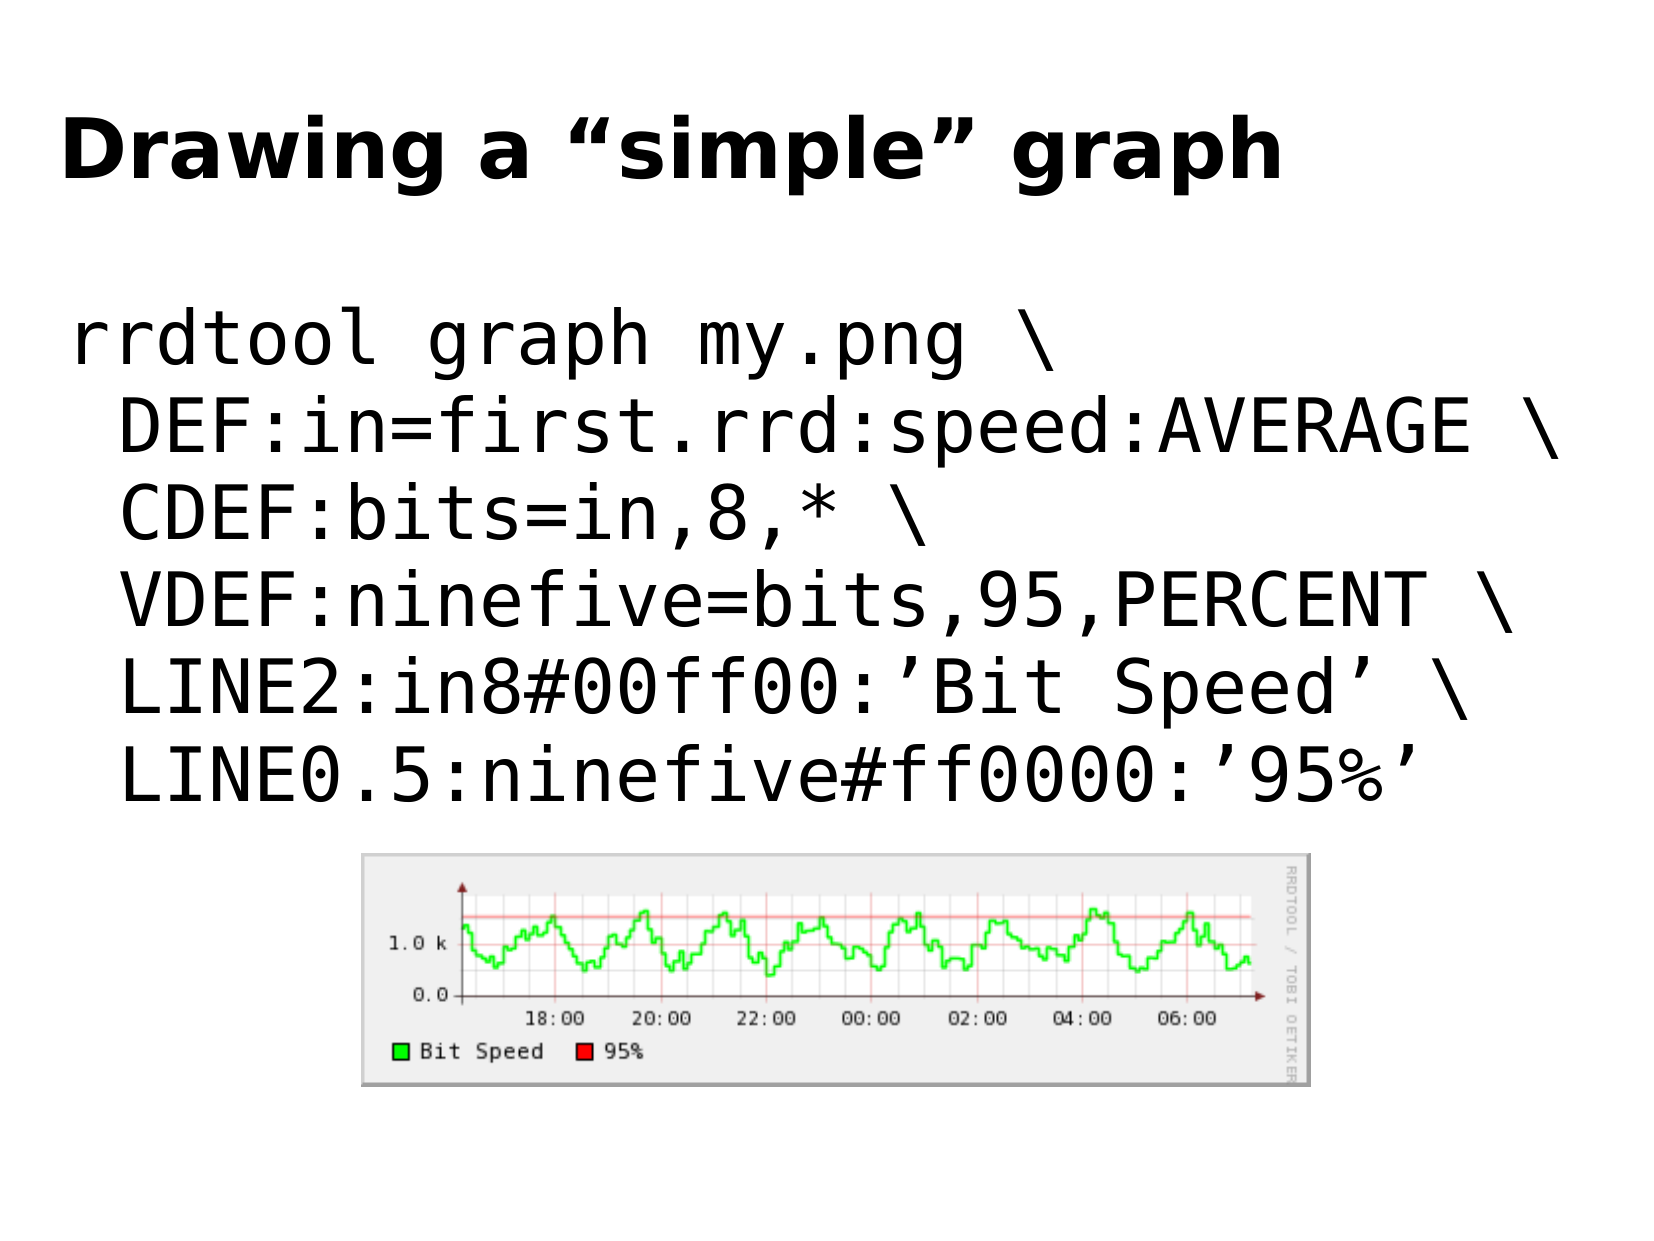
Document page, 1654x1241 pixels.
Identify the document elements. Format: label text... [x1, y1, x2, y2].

text_box rrdtool graph my.png \ DEF:in=first.rrd:speed:AVERAGE \ CDEF:bits=in,8,* \ VDEF:ninefive=bits,95,PERCENT \ LINE2:in8#00ff00:’Bit Speed’ \ LINE0.5:ninefive#ff0000:’95%’ [47, 295, 1596, 820]
picture [361, 853, 1311, 1087]
title Drawing a “simple” graph [59, 75, 1607, 225]
